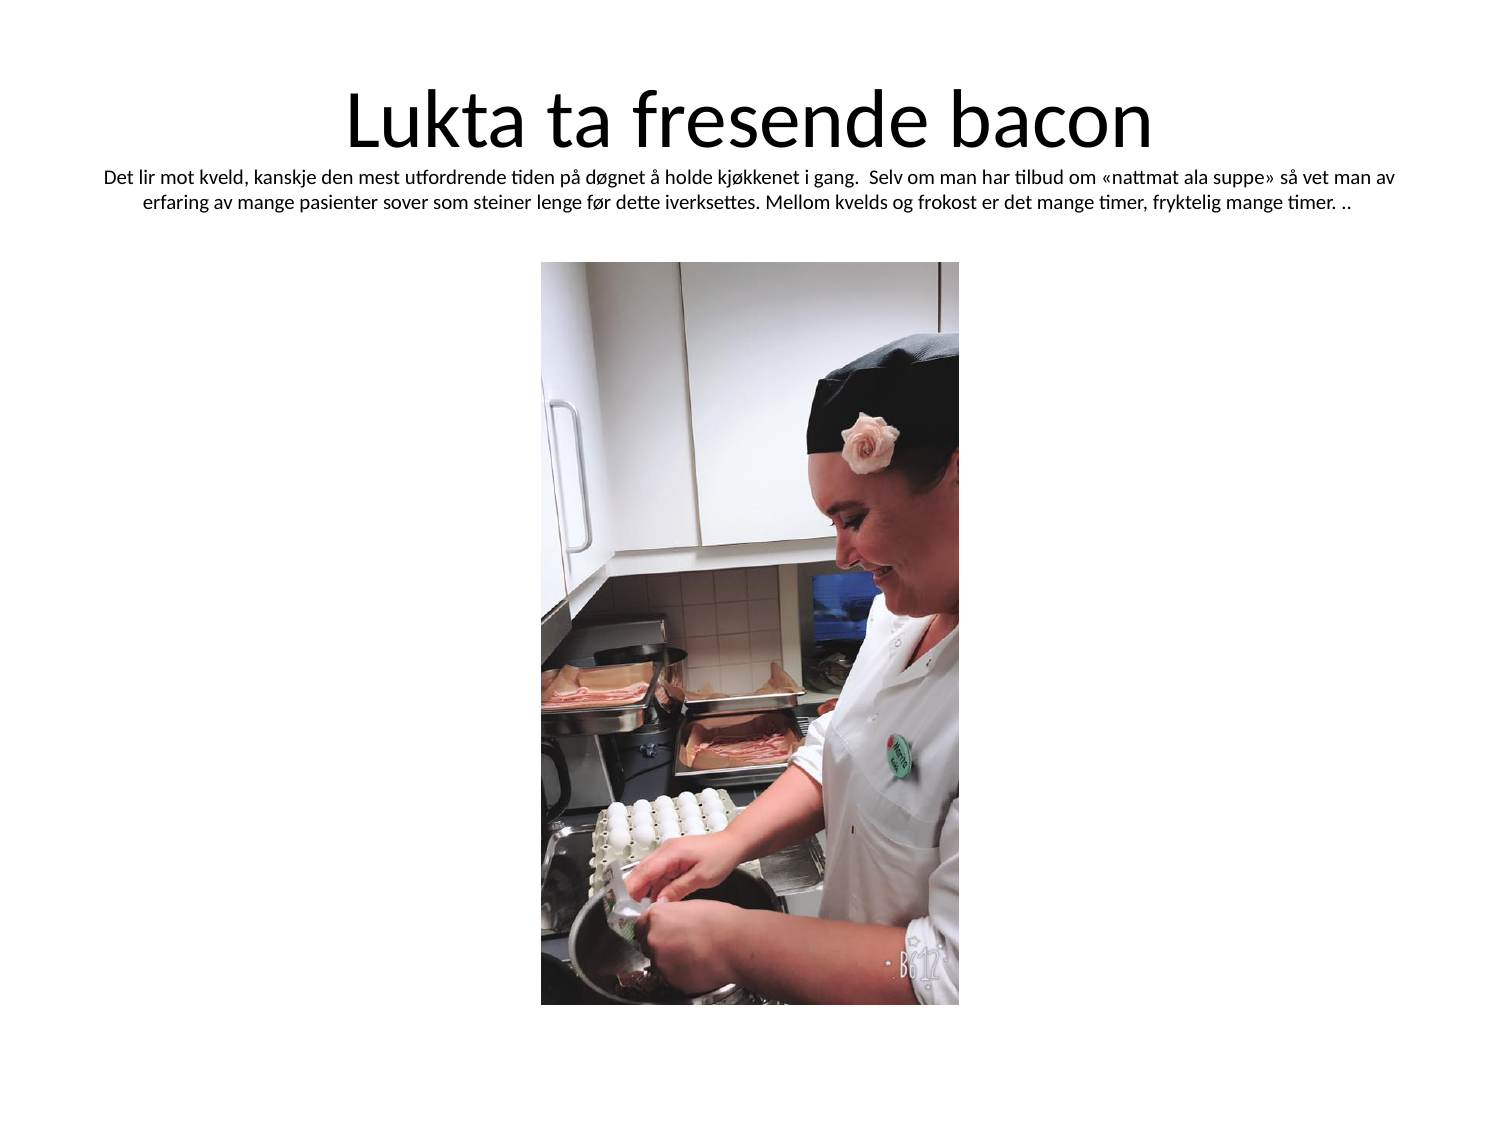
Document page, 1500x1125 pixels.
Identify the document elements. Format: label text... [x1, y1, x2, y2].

picture [541, 262, 959, 1005]
title Lukta ta fresende bacon Det lir mot kveld, kanskje den mest utfordrende tiden på døgnet å holde kjøkkenet i gang. Selv om man har tilbud om «nattmat ala suppe» så vet man av erfaring av mange pasienter sover som steiner lenge før dette iverksettes. Mellom kvelds og frokost er det mange timer, fryktelig mange timer. .. [75, 45, 1426, 233]
